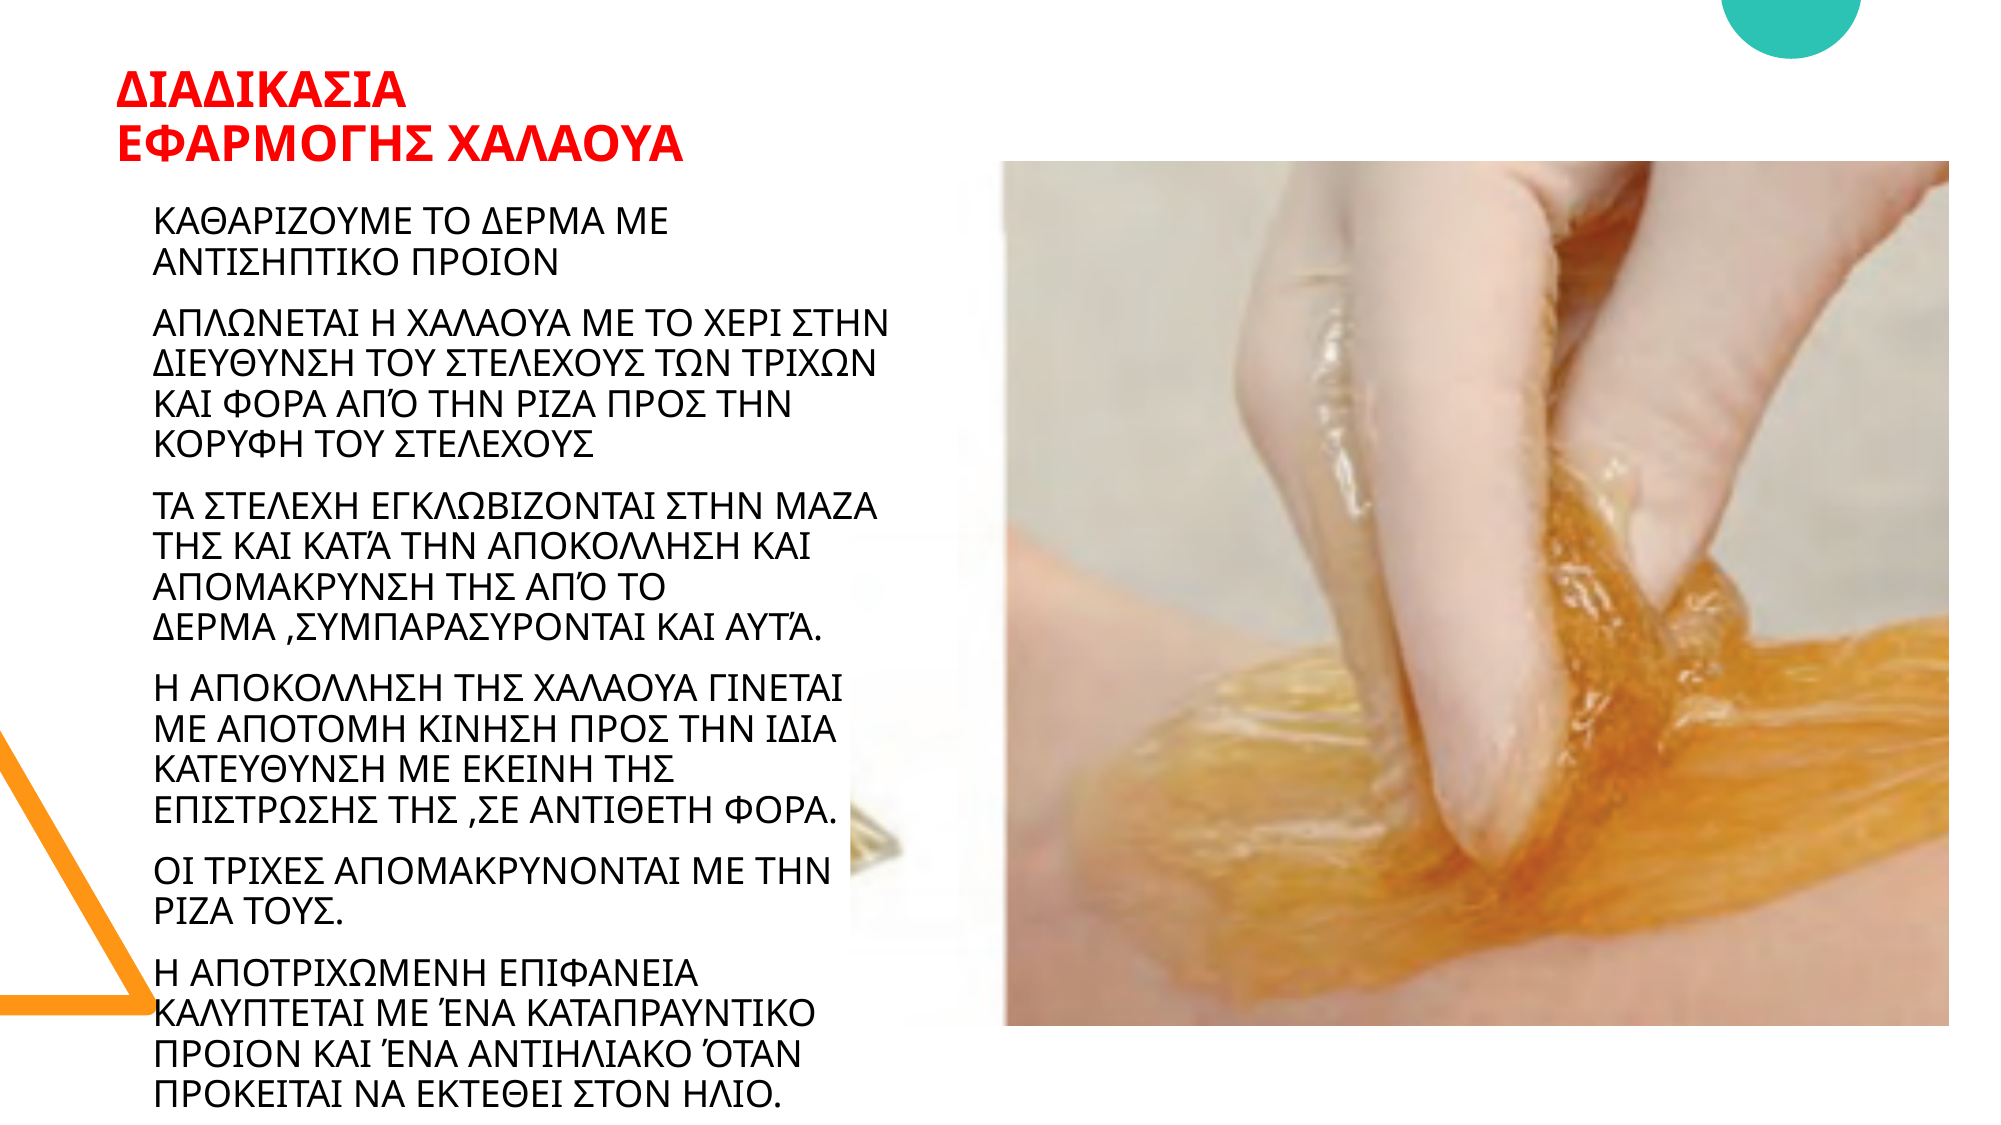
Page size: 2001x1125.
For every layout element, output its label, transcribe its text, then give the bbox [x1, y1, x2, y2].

picture [850, 161, 1949, 1026]
title ΔΙΑΔΙΚΑΣΙΑ ΕΦΑΡΜΟΓΗΣ ΧΑΛΑΟΥΑ [100, 24, 746, 180]
list ΚΑΘΑΡΙΖΟΥΜΕ ΤΟ ΔΕΡΜΑ ΜΕ ΑΝΤΙΣΗΠΤΙΚΟ ΠΡΟΙΟΝ ΑΠΛΩΝΕΤΑΙ Η ΧΑΛΑΟΥΑ ΜΕ ΤΟ ΧΕΡΙ ΣΤΗΝ ΔΙΕΥΘΥΝΣΗ ΤΟΥ ΣΤΕΛΕΧΟΥΣ ΤΩΝ ΤΡΙΧΩΝ ΚΑΙ ΦΟΡΑ ΑΠΌ ΤΗΝ ΡΙΖΑ ΠΡΟΣ ΤΗΝ ΚΟΡΥΦΗ ΤΟΥ ΣΤΕΛΕΧΟΥΣ ΤΑ ΣΤΕΛΕΧΗ ΕΓΚΛΩΒΙΖΟΝΤΑΙ ΣΤΗΝ ΜΑΖΑ ΤΗΣ ΚΑΙ ΚΑΤΆ ΤΗΝ ΑΠΟΚΟΛΛΗΣΗ ΚΑΙ ΑΠΟΜΑΚΡΥΝΣΗ ΤΗΣ ΑΠΌ ΤΟ ΔΕΡΜΑ ,ΣΥΜΠΑΡΑΣΥΡΟΝΤΑΙ ΚΑΙ ΑΥΤΆ. Η ΑΠΟΚΟΛΛΗΣΗ ΤΗΣ ΧΑΛΑΟΥΑ ΓΙΝΕΤΑΙ ΜΕ ΑΠΟΤΟΜΗ ΚΙΝΗΣΗ ΠΡΟΣ ΤΗΝ ΙΔΙΑ ΚΑΤΕΥΘΥΝΣΗ ΜΕ ΕΚΕΙΝΗ ΤΗΣ ΕΠΙΣΤΡΩΣΗΣ ΤΗΣ ,ΣΕ ΑΝΤΙΘΕΤΗ ΦΟΡΑ. ΟΙ ΤΡΙΧΕΣ ΑΠΟΜΑΚΡΥΝΟΝΤΑΙ ΜΕ ΤΗΝ ΡΙΖΑ ΤΟΥΣ. Η ΑΠΟΤΡΙΧΩΜΕΝΗ ΕΠΙΦΑΝΕΙΑ ΚΑΛΥΠΤΕΤΑΙ ΜΕ ΈΝΑ ΚΑΤΑΠΡΑΥΝΤΙΚΟ ΠΡΟΙΟΝ ΚΑΙ ΈΝΑ ΑΝΤΙΗΛΙΑΚΟ ΌΤΑΝ ΠΡΟΚΕΙΤΑΙ ΝΑ ΕΚΤΕΘΕΙ ΣΤΟΝ ΗΛΙΟ. [137, 194, 909, 1125]
